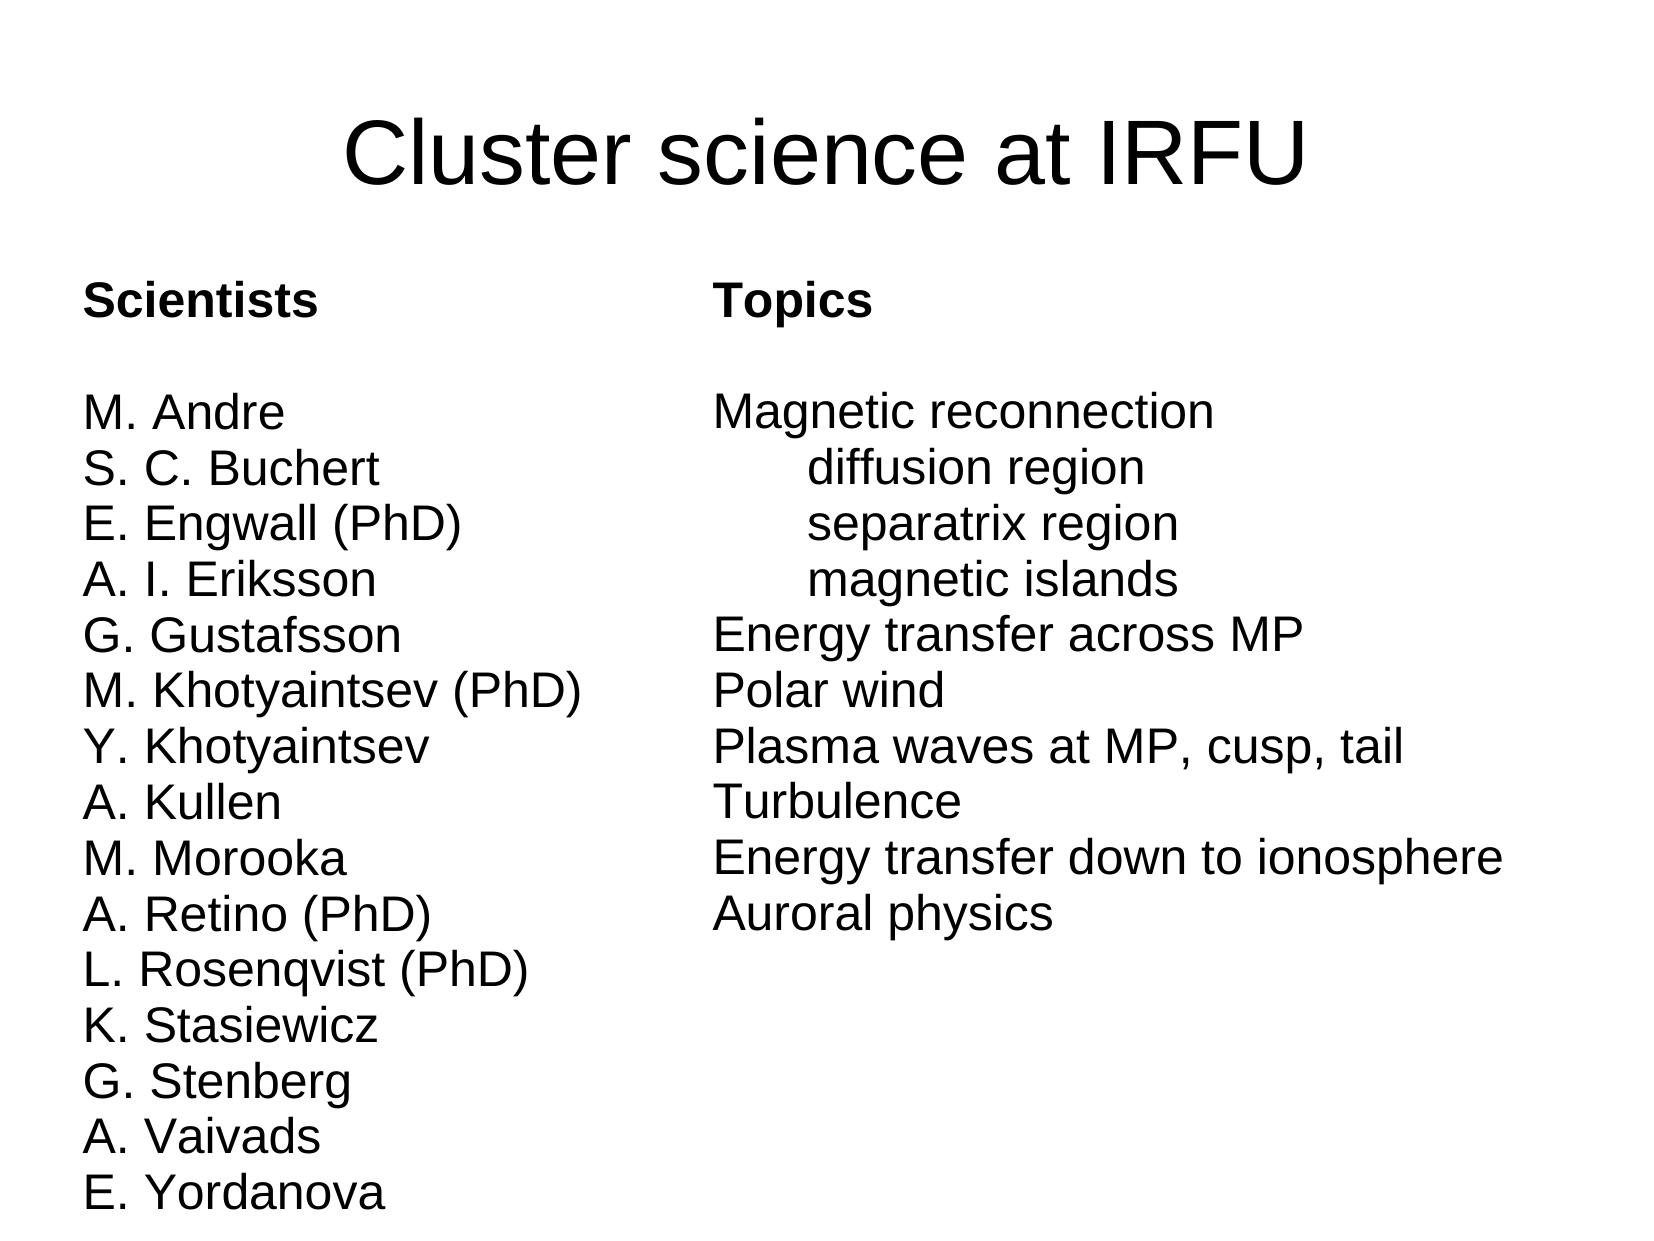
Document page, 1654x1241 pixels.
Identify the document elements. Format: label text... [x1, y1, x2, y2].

list Topics Magnetic reconnection diffusion region separatrix region magnetic islands Energy transfer across MP Polar wind Plasma waves at MP, cusp, tail Turbulence Energy transfer down to ionosphere Auroral physics [712, 272, 1576, 1076]
title Cluster science at IRFU [82, 49, 1571, 257]
list Scientists M. Andre S. C. Buchert E. Engwall (PhD) A. I. Eriksson G. Gustafsson M. Khotyaintsev (PhD) Y. Khotyaintsev A. Kullen M. Morooka A. Retino (PhD) L. Rosenqvist (PhD) K. Stasiewicz G. Stenberg A. Vaivads E. Yordanova [82, 272, 809, 1223]
